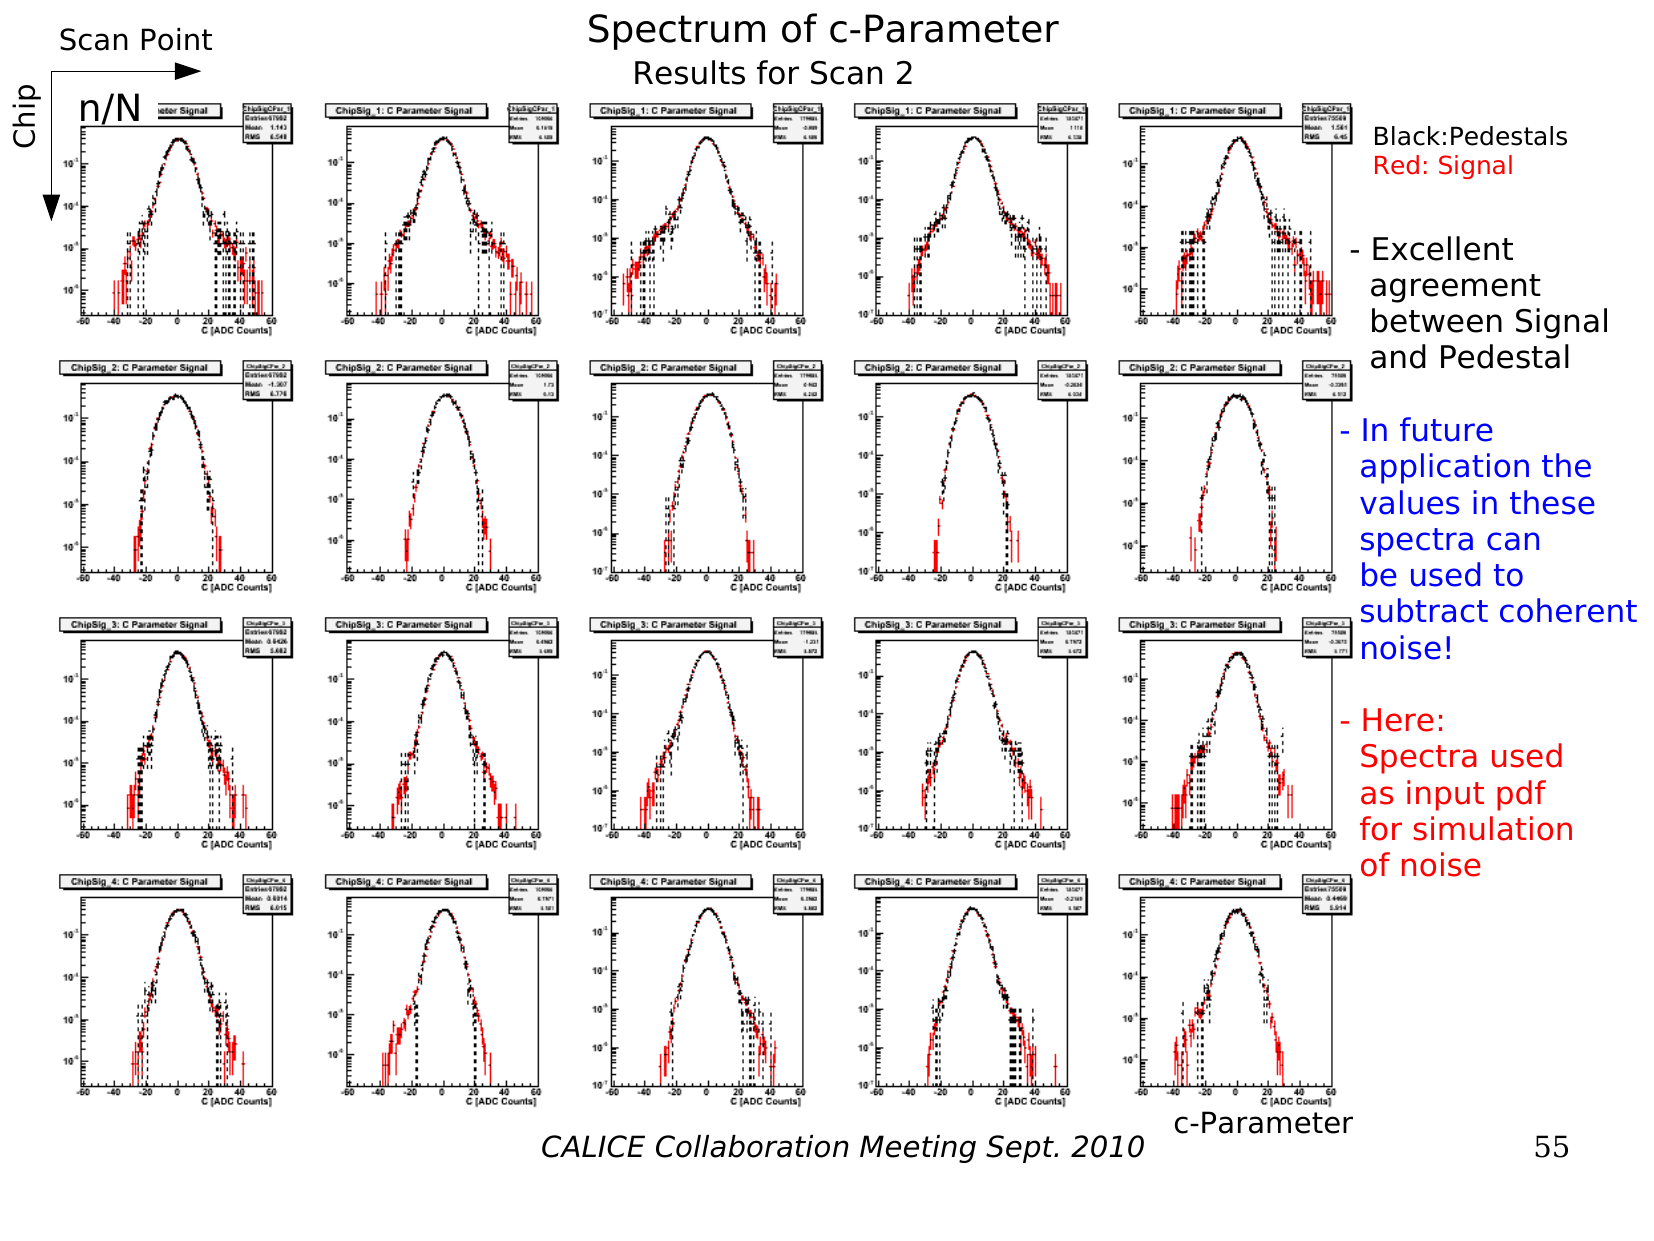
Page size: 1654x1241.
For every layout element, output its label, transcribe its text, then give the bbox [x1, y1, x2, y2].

text_box Scan Point [44, 15, 238, 66]
text_box c-Parameter [1158, 1099, 1369, 1149]
text_box [1312, 366, 1324, 450]
text_box [57, 85, 63, 123]
text_box - Excellent agreement between Signal and Pedestal - In future application the values in these spectra can be used to subtract coherent noise! - Here: Spectra used as input pdf for simulation of noise [1324, 187, 1653, 928]
text_box n/N [63, 79, 158, 139]
text_box Chip [0, 59, 50, 165]
text_box Black:Pedestals Red: Signal [1357, 114, 1592, 187]
picture [46, 94, 51, 194]
text_box Results for Scan 2 [617, 59, 931, 100]
picture [46, 94, 1370, 1122]
text_box Spectrum of c-Parameter [572, 0, 1075, 59]
